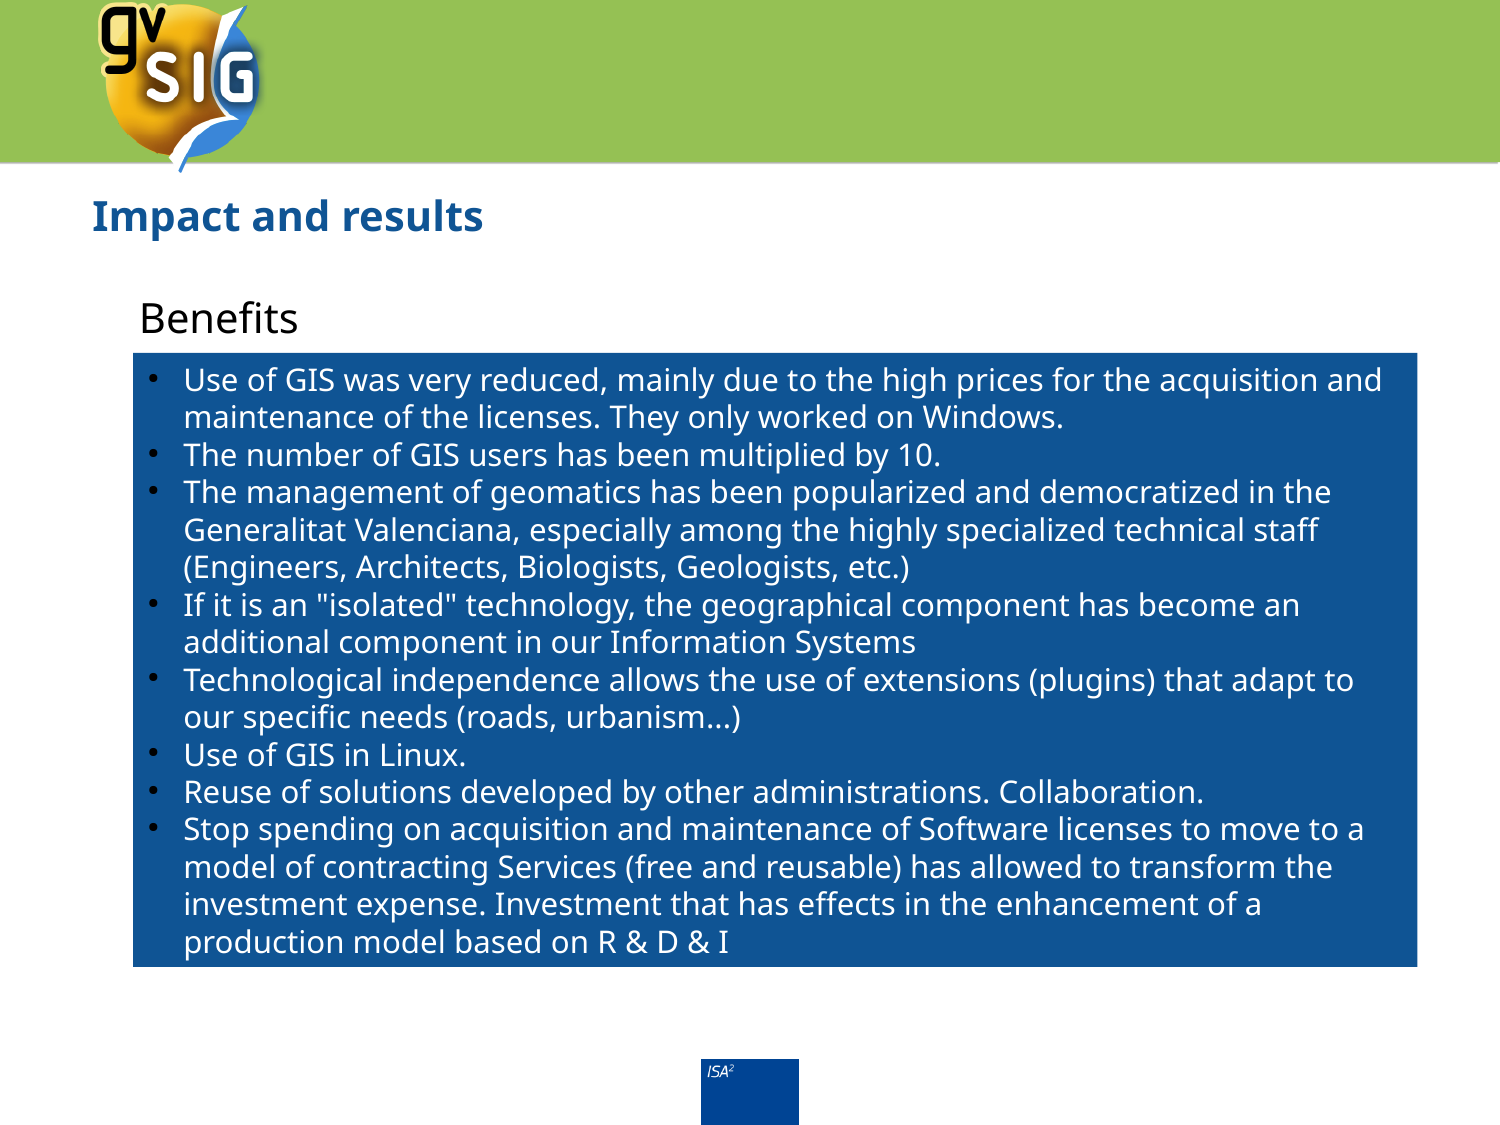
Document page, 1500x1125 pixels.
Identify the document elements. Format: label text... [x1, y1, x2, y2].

text_box Use of GIS was very reduced, mainly due to the high prices for the acquisition and maintenance of the licenses. They only worked on Windows. The number of GIS users has been multiplied by 10. The management of geomatics has been popularized and democratized in the Generalitat Valenciana, especially among the highly specialized technical staff (Engineers, Architects, Biologists, Geologists, etc.) If it is an "isolated" technology, the geographical component has become an additional component in our Information Systems Technological independence allows the use of extensions (plugins) that adapt to our specific needs (roads, urbanism...) Use of GIS in Linux. Reuse of solutions developed by other administrations. Collaboration. Stop spending on acquisition and maintenance of Software licenses to move to a model of contracting Services (free and reusable) has allowed to transform the investment expense. Investment that has effects in the enhancement of a production model based on R & D & I [133, 352, 1418, 967]
picture [64, 2, 301, 173]
text_box Benefits [124, 284, 922, 350]
title Impact and results [77, 137, 1428, 292]
picture [701, 1059, 799, 1125]
